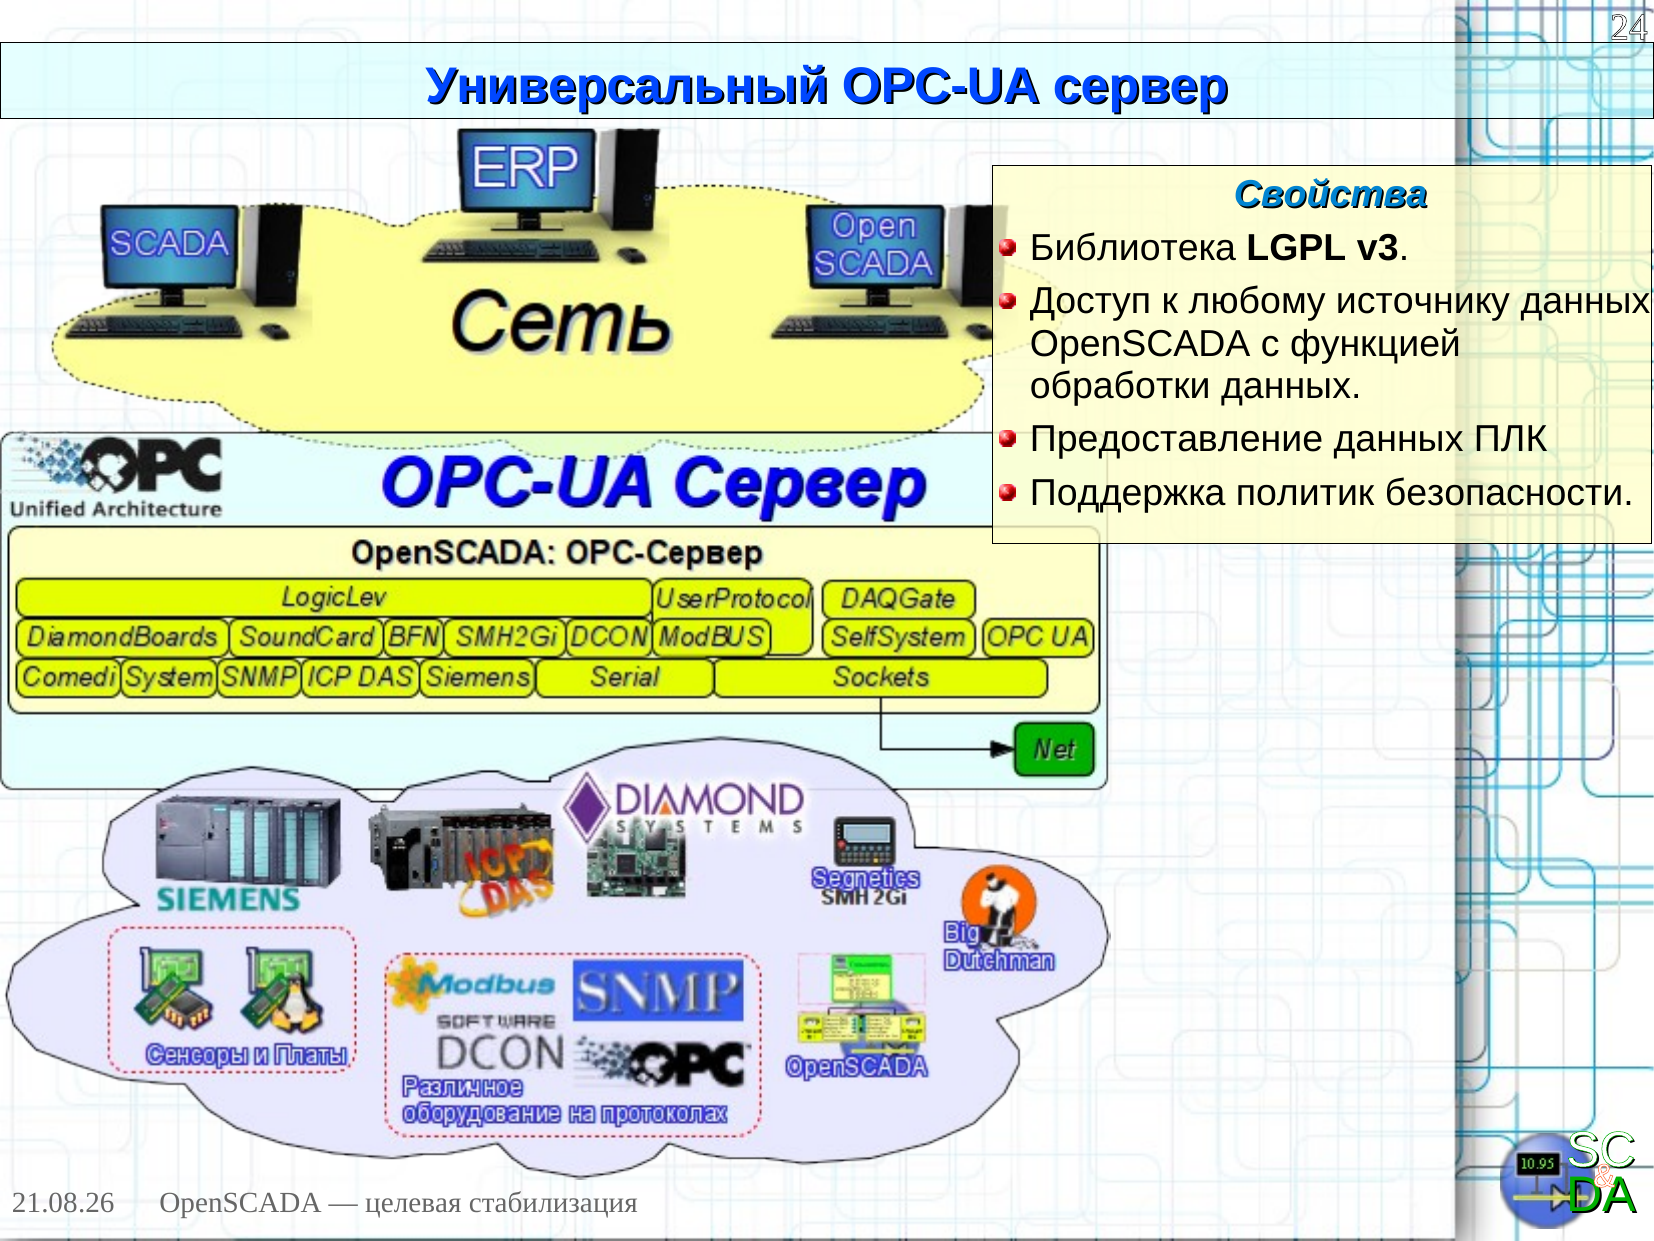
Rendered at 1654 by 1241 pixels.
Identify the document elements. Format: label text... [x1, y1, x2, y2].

list Свойства Библиотека LGPL v3. Доступ к любому источнику данных OpenSCADA с функцией обработки данных. Предоставление данных ПЛК Поддержка политик безопасности. [992, 165, 1652, 544]
picture [0, 0, 1654, 42]
picture [0, 119, 1654, 1241]
title Универсальный OPC-UA сервер [0, 42, 1654, 119]
